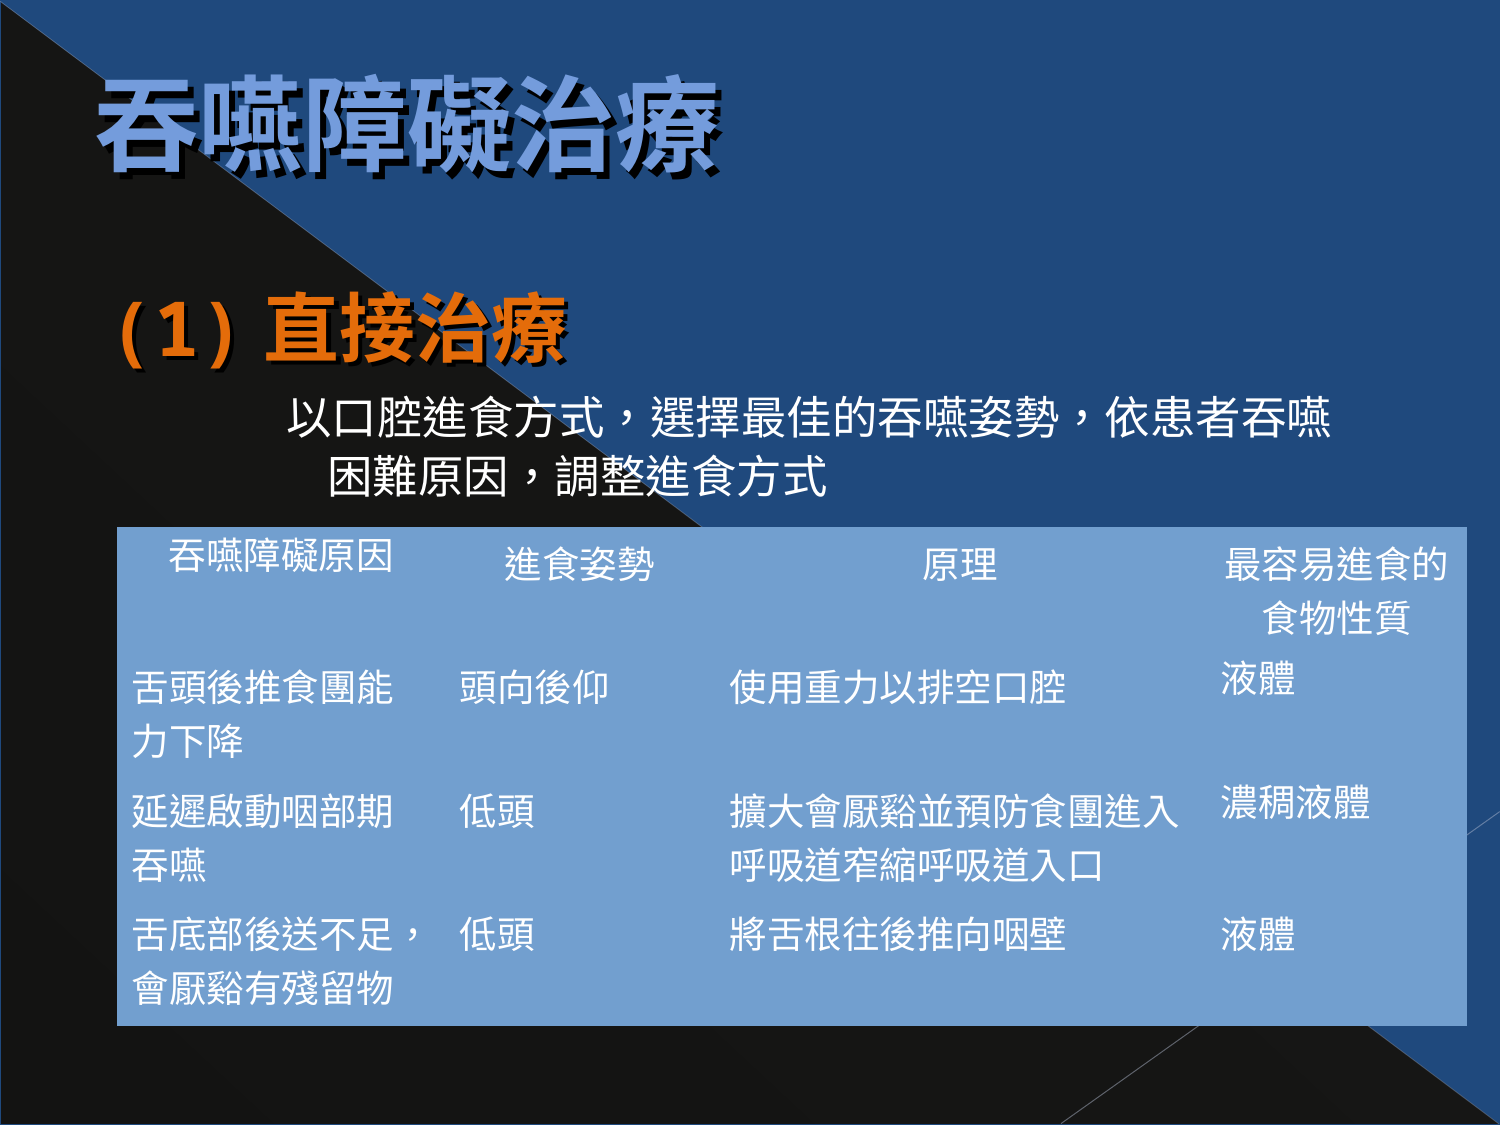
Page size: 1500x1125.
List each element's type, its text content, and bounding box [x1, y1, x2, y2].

table_cell 舌底部後送不足，會厭谿有殘留物 [117, 897, 445, 1026]
table_cell 擴大會厭谿並預防食團進入呼吸道窄縮呼吸道入口 [715, 774, 1206, 897]
table_header 最容易進食的食物性質 [1206, 527, 1467, 651]
table_header 原理 [715, 527, 1206, 651]
table_cell 舌頭後推食團能力下降 [117, 651, 445, 774]
table_cell 頭向後仰 [445, 651, 715, 774]
title 吞嚥障礙治療 [0, 46, 1351, 198]
table_cell 液體 [1206, 897, 1467, 1026]
table_cell 將舌根往後推向咽壁 [715, 897, 1206, 1026]
table_cell 液體 [1206, 651, 1467, 774]
table_header 進食姿勢 [445, 527, 715, 651]
text_box (1)直接治療 以口腔進食方式，選擇最佳的吞嚥姿勢，依患者吞嚥困難原因，調整進食方式 [93, 269, 1360, 516]
table_cell 低頭 [445, 897, 715, 1026]
table_cell 使用重力以排空口腔 [715, 651, 1206, 774]
table_cell 低頭 [445, 774, 715, 897]
table_cell 濃稠液體 [1206, 774, 1467, 897]
table_cell 延遲啟動咽部期吞嚥 [117, 774, 445, 897]
table_header 吞嚥障礙原因 [117, 527, 445, 651]
